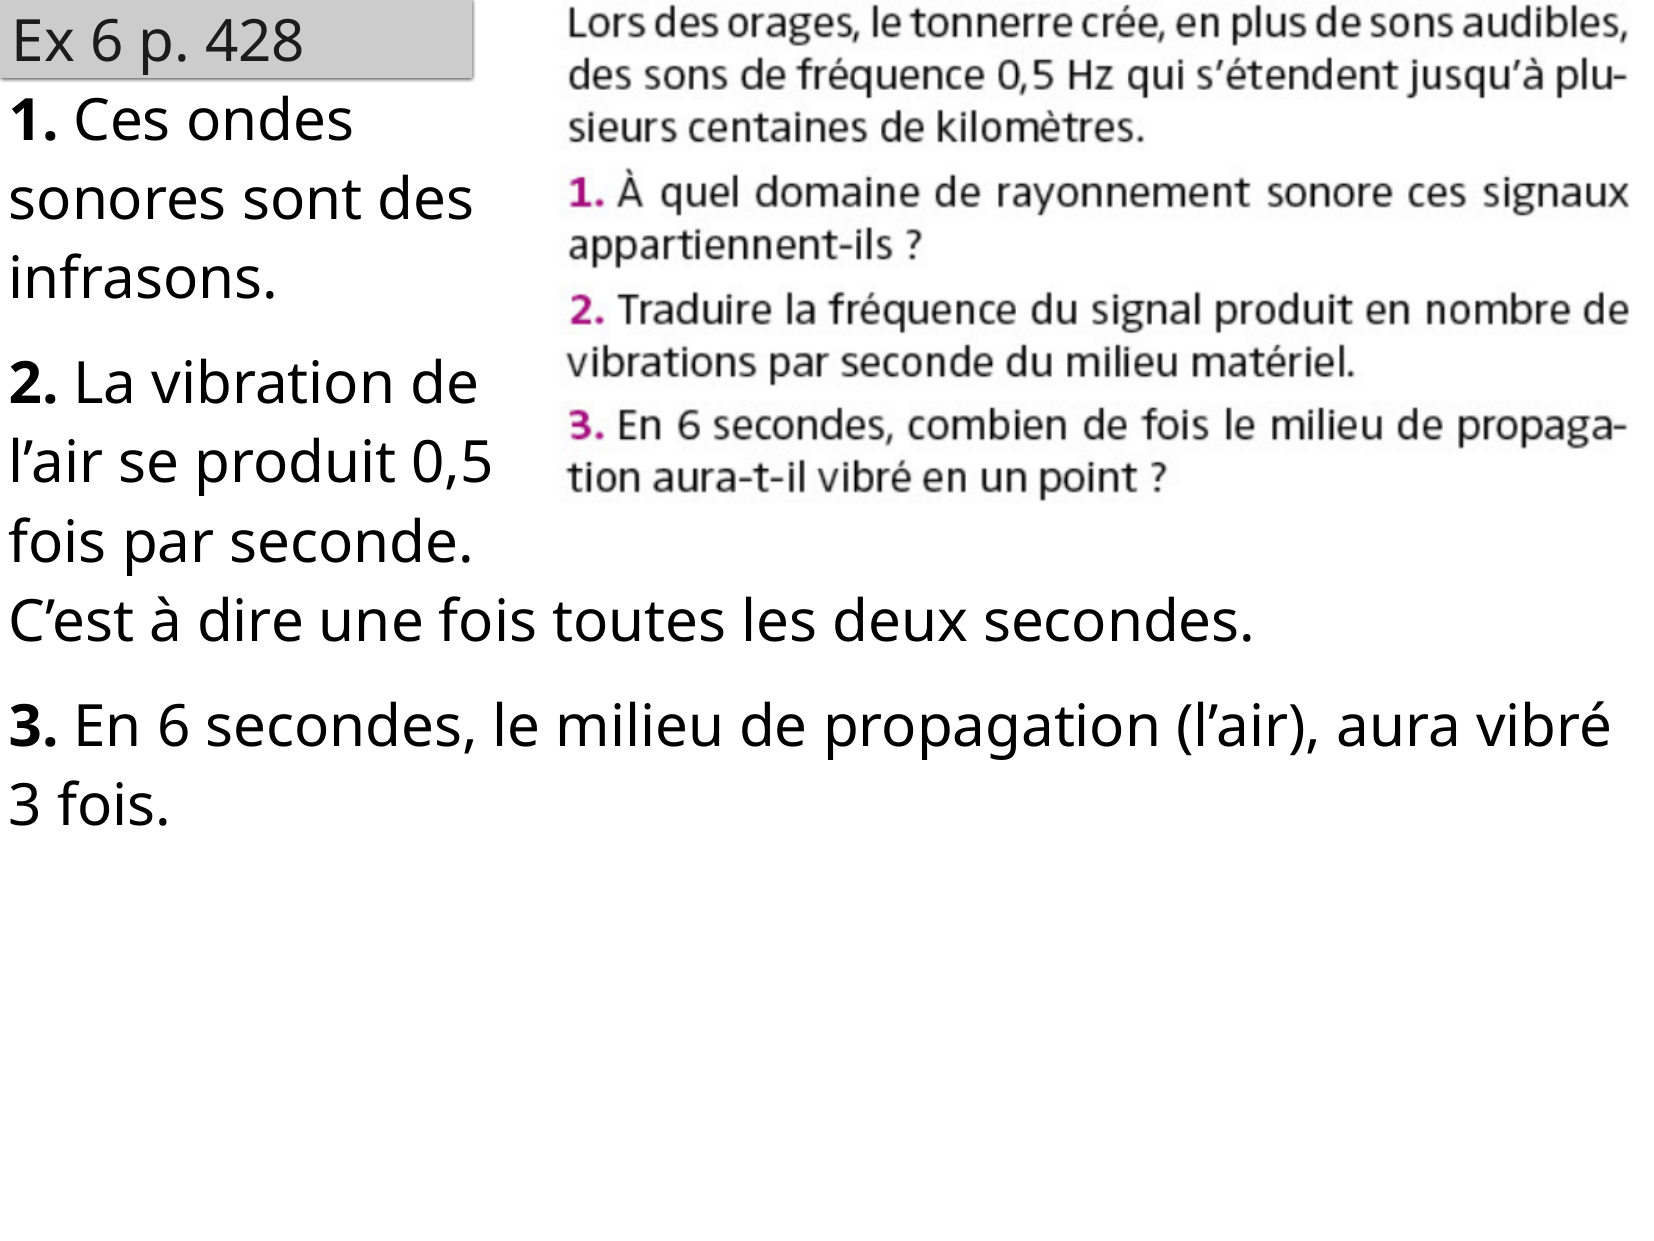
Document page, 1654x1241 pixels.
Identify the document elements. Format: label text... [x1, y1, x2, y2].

title Ex 6 p. 428 [0, 0, 473, 79]
picture [550, 0, 1654, 513]
list 1. Ces ondes sonores sont des infrasons. 2. La vibration de l’air se produit 0,5 fois par seconde. C’est à dire une fois toutes les deux secondes. 3. En 6 secondes, le milieu de propagation (l’air), aura vibré 3 fois. [8, 78, 1654, 1241]
